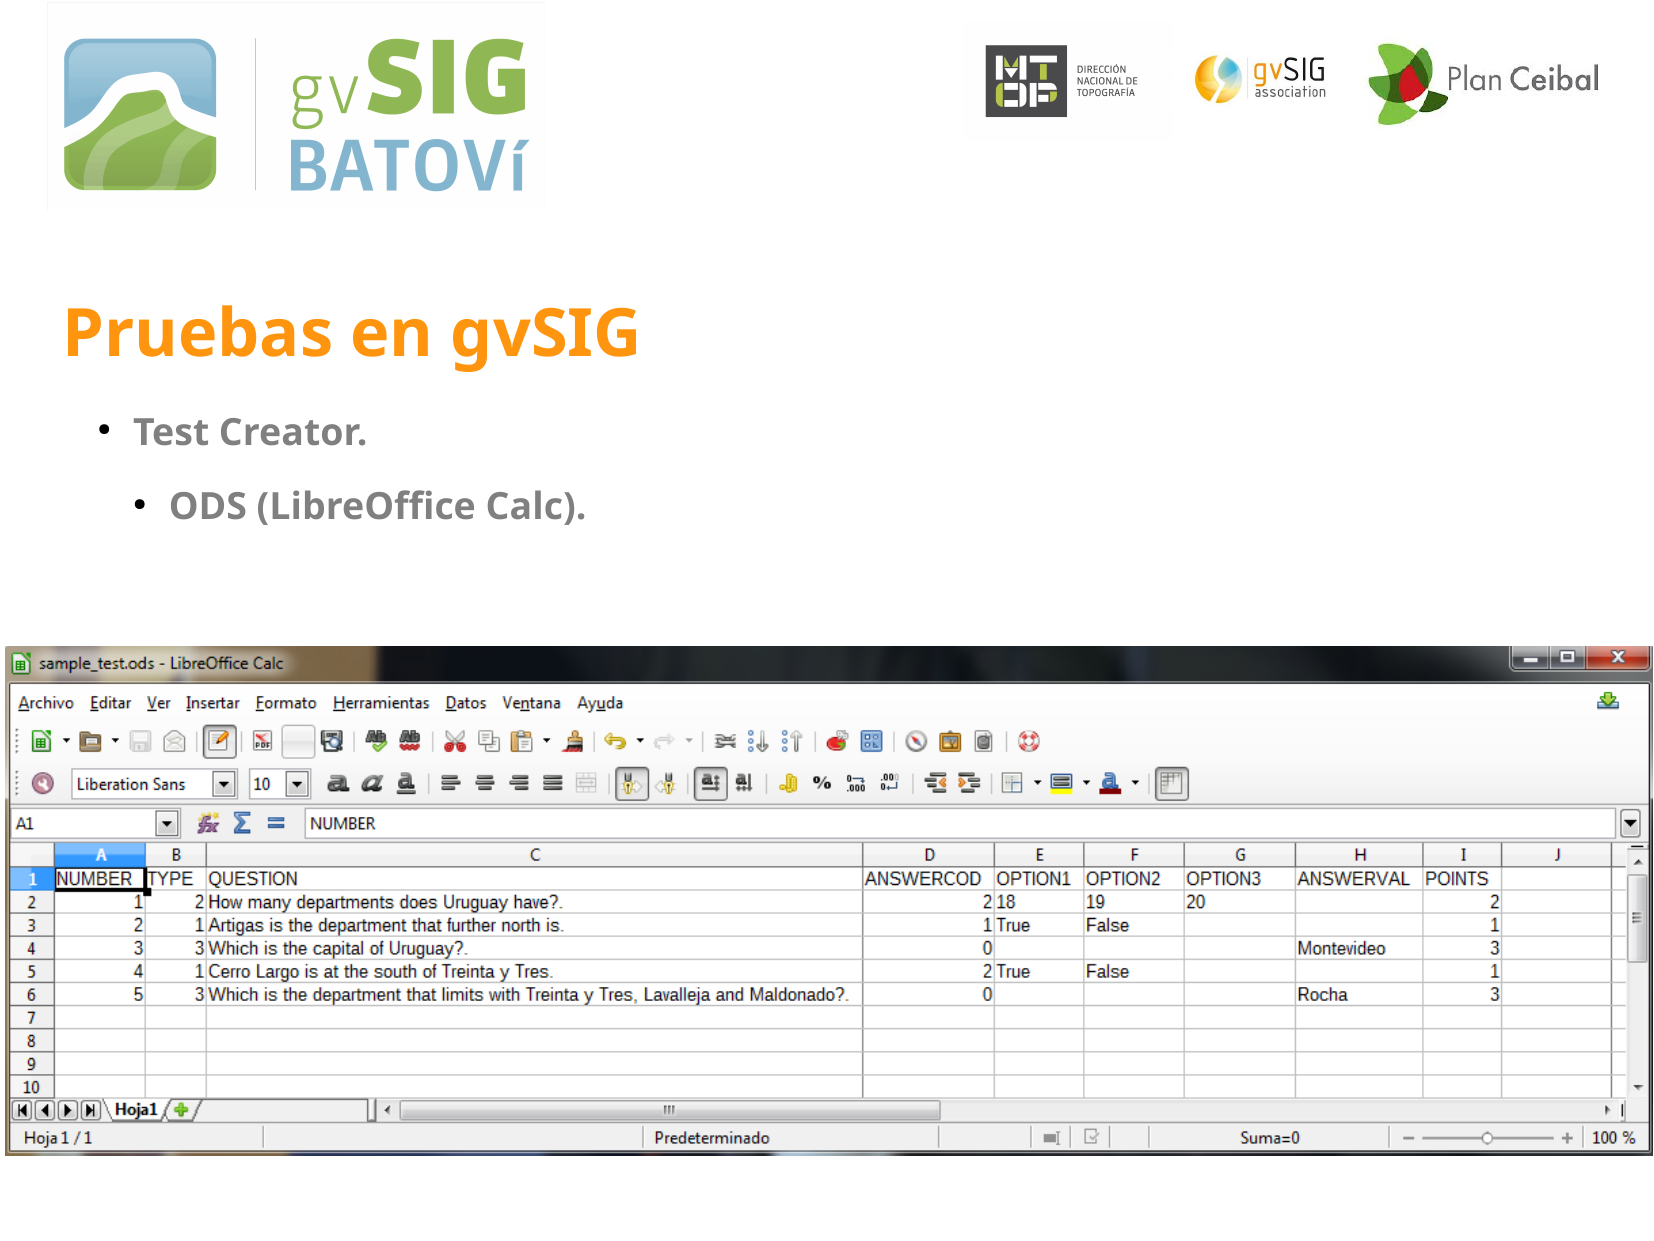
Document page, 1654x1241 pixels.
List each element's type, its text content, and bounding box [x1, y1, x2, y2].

picture [5, 646, 1653, 1156]
picture [962, 21, 1342, 141]
list Pruebas en gvSIG Test Creator. ODS (LibreOffice Calc). [62, 284, 1551, 646]
picture [1343, 23, 1626, 142]
